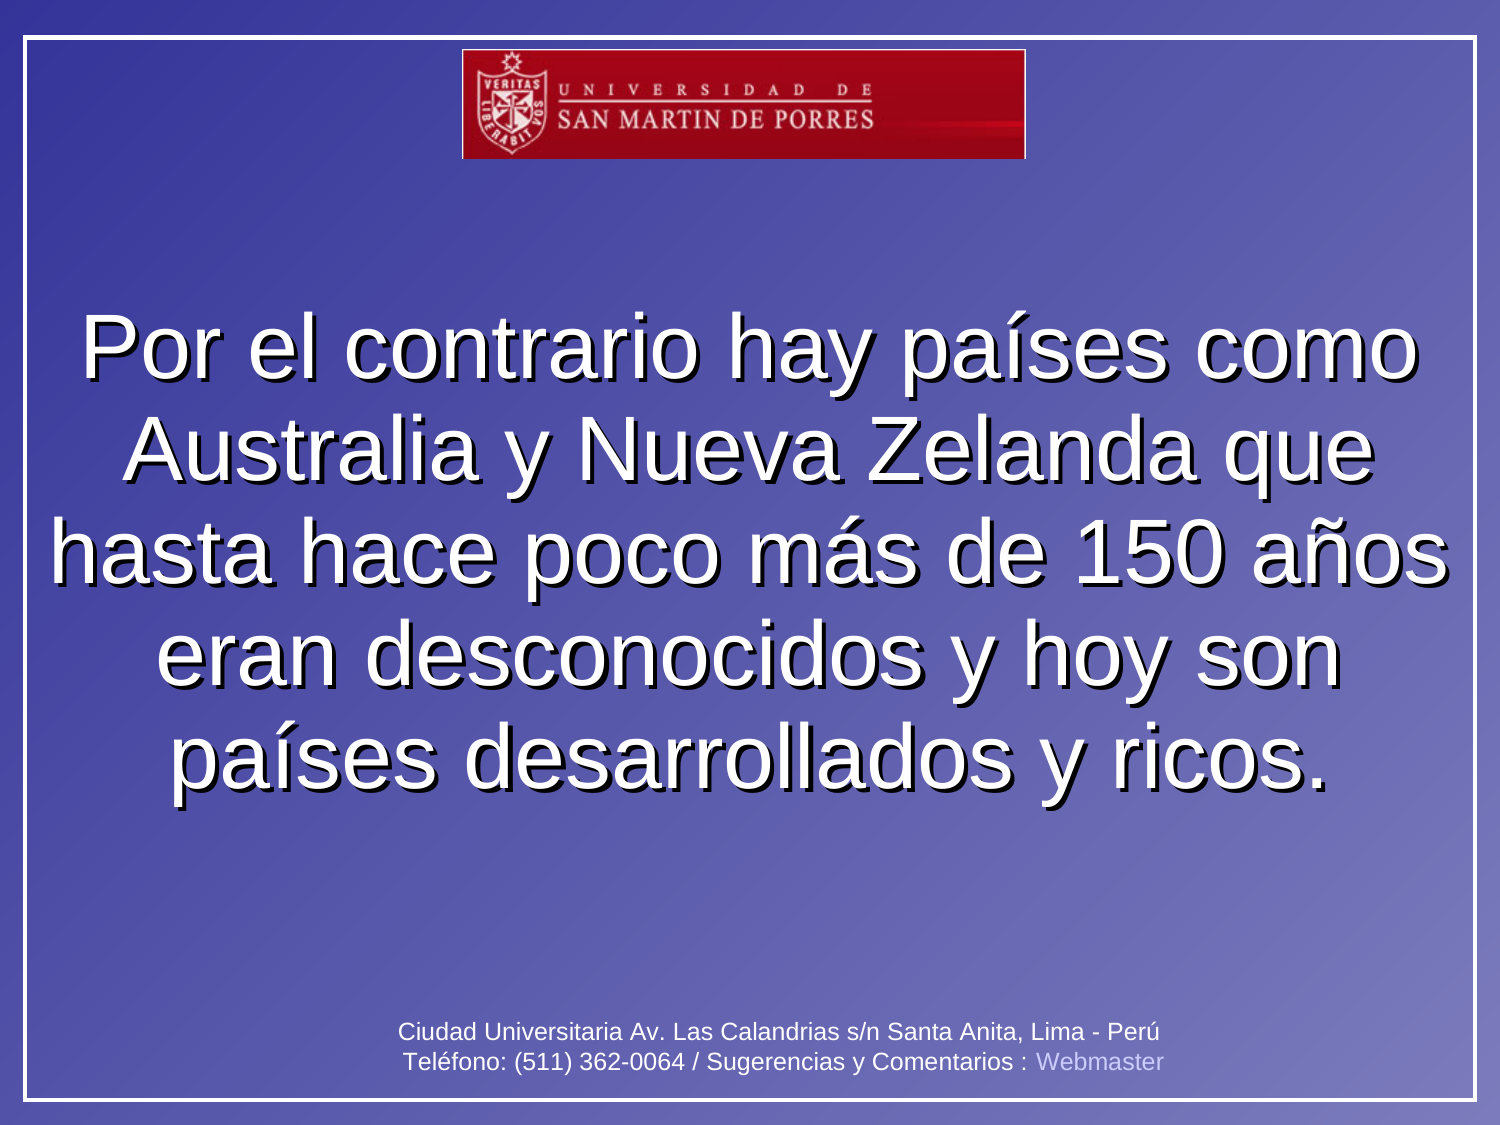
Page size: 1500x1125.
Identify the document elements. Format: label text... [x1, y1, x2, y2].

title Por el contrario hay países como Australia y Nueva Zelanda que hasta hace poco más de 150 años eran desconocidos y hoy son países desarrollados y ricos. [0, 287, 1500, 853]
picture [462, 49, 1026, 159]
